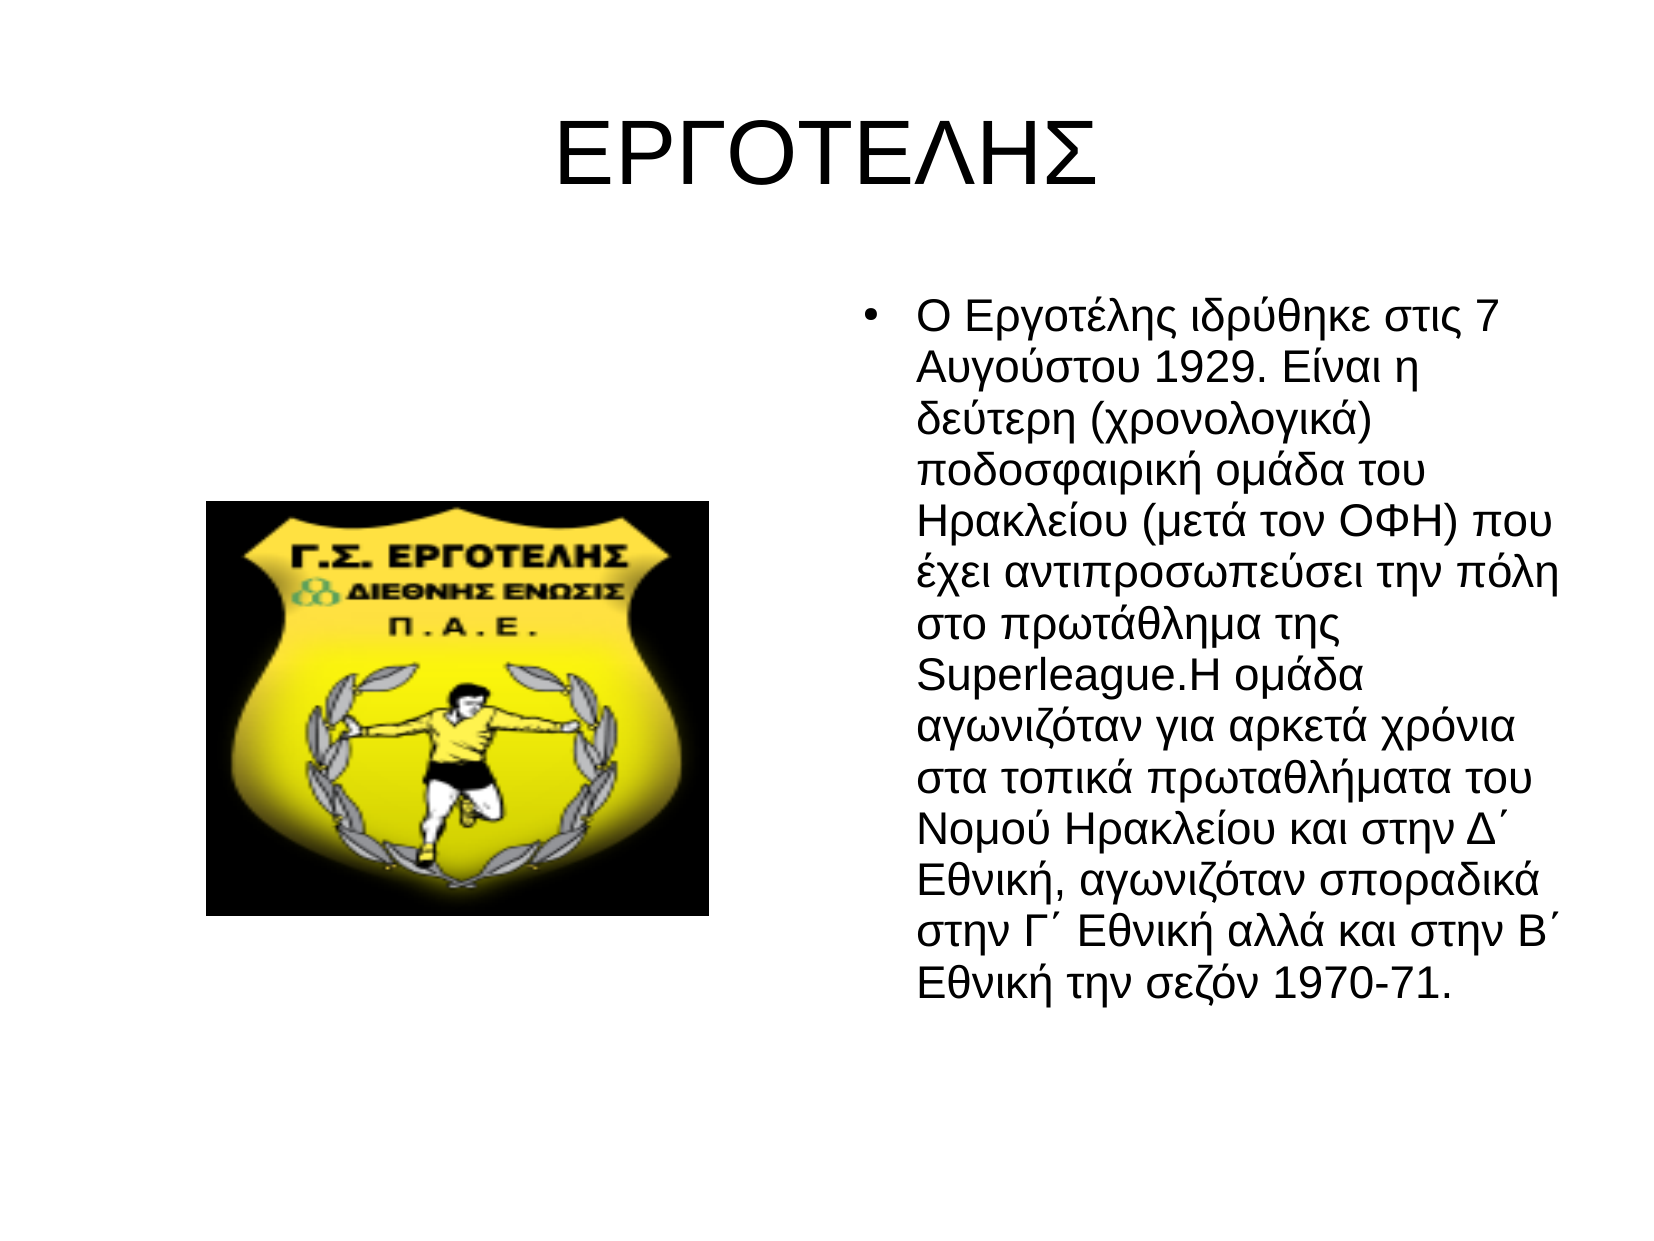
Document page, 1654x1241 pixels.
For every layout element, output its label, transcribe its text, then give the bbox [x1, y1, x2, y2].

chart [82, 290, 809, 1109]
title ΕΡΓΟΤΕΛΗΣ [82, 56, 1571, 250]
picture [206, 501, 709, 916]
list Ο Εργοτέλης ιδρύθηκε στις 7 Αυγούστου 1929. Είναι η δεύτερη (χρονολογικά) ποδοσφαιρική ομάδα του Ηρακλείου (μετά τον ΟΦΗ) που έχει αντιπροσωπεύσει την πόλη στο πρωτάθλημα της Superleague.Η ομάδα αγωνιζόταν για αρκετά χρόνια στα τοπικά πρωταθλήματα του Νομού Ηρακλείου και στην Δ΄ Εθνική, αγωνιζόταν σποραδικά στην Γ΄ Εθνική αλλά και στην Β΄ Εθνική την σεζόν 1970-71. [845, 290, 1572, 1094]
